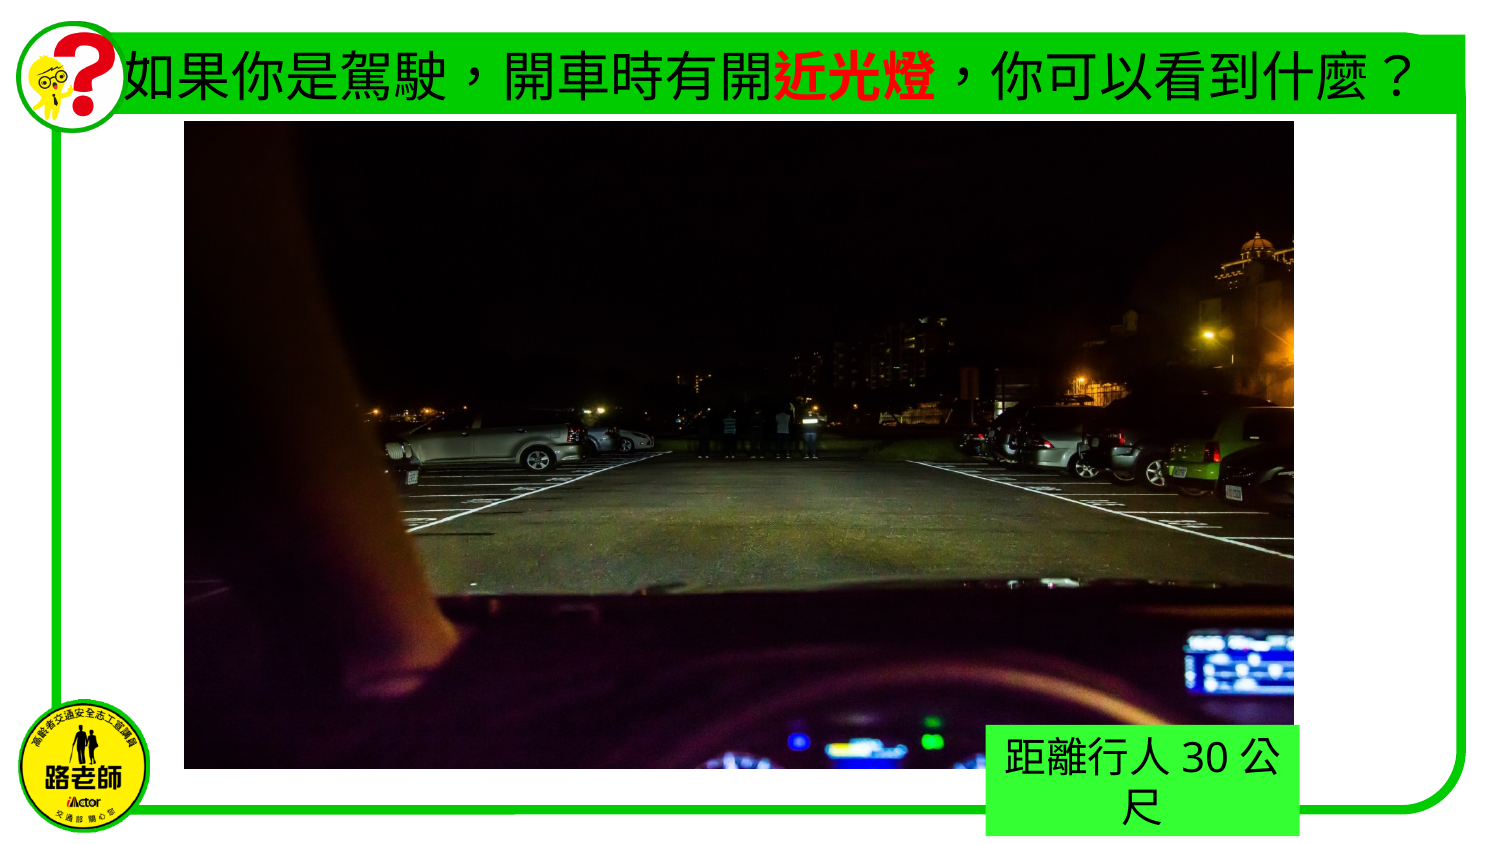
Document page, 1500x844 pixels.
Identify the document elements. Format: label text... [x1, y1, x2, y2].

picture [7, 8, 1294, 769]
picture [17, 699, 150, 833]
text_box <編號> [1300, 787, 1490, 833]
text_box 如果你是駕駛，開車時有開近光燈，你可以看到什麼？ [371, 34, 1466, 114]
text_box 距離行人30公尺 [985, 724, 1300, 837]
